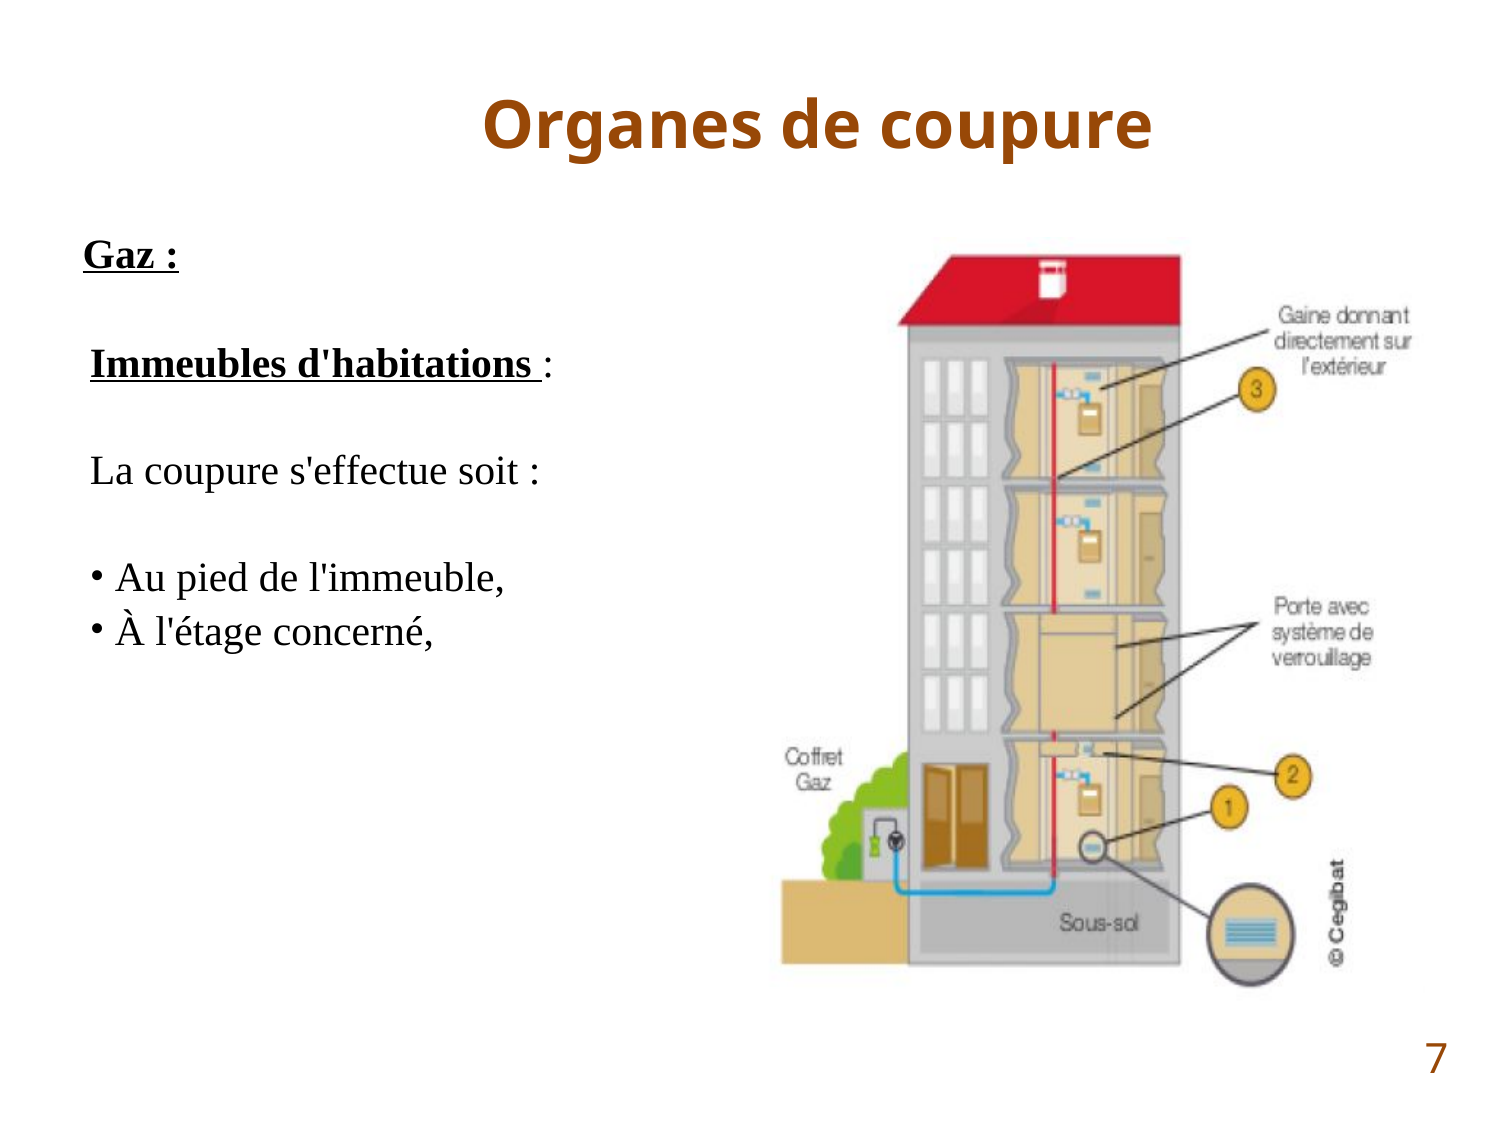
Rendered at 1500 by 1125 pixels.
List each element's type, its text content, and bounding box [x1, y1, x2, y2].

title Organes de coupure [183, 45, 1454, 200]
text_box Gaz : [67, 215, 1412, 285]
text_box <numéro> [1113, 1029, 1464, 1090]
text_box Immeubles d'habitations : La coupure s'effectue soit : Au pied de l'immeuble, À l'étage concerné, [75, 324, 747, 662]
picture [747, 237, 1425, 1013]
